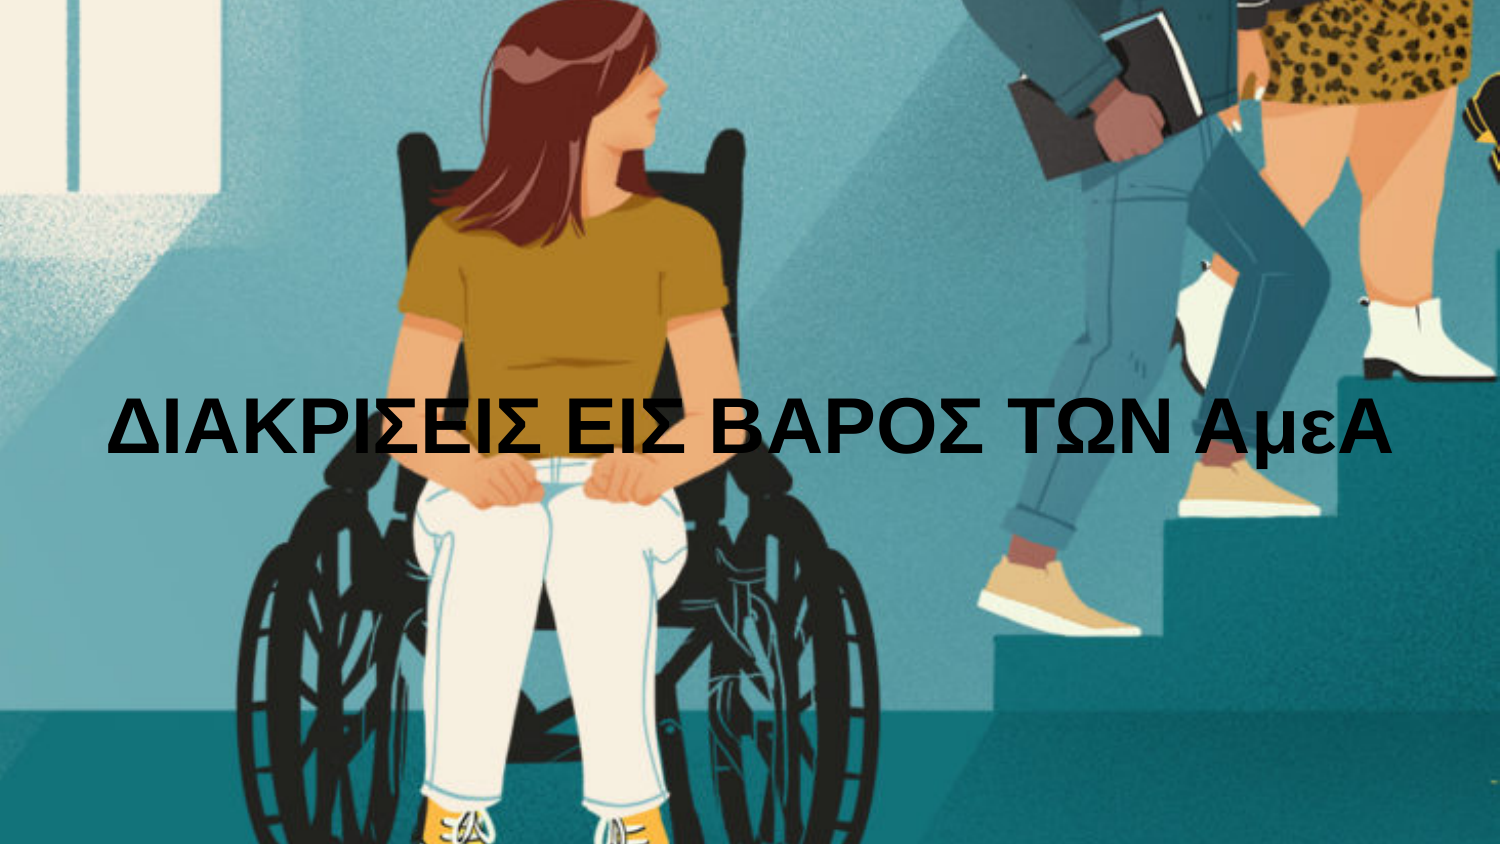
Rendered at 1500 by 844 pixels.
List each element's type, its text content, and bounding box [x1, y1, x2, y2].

title ΔΙΑΚΡΙΣΕΙΣ ΕΙΣ ΒΑΡΟΣ ΤΩΝ ΑμεΑ [51, 352, 1449, 491]
picture [0, 0, 1500, 844]
